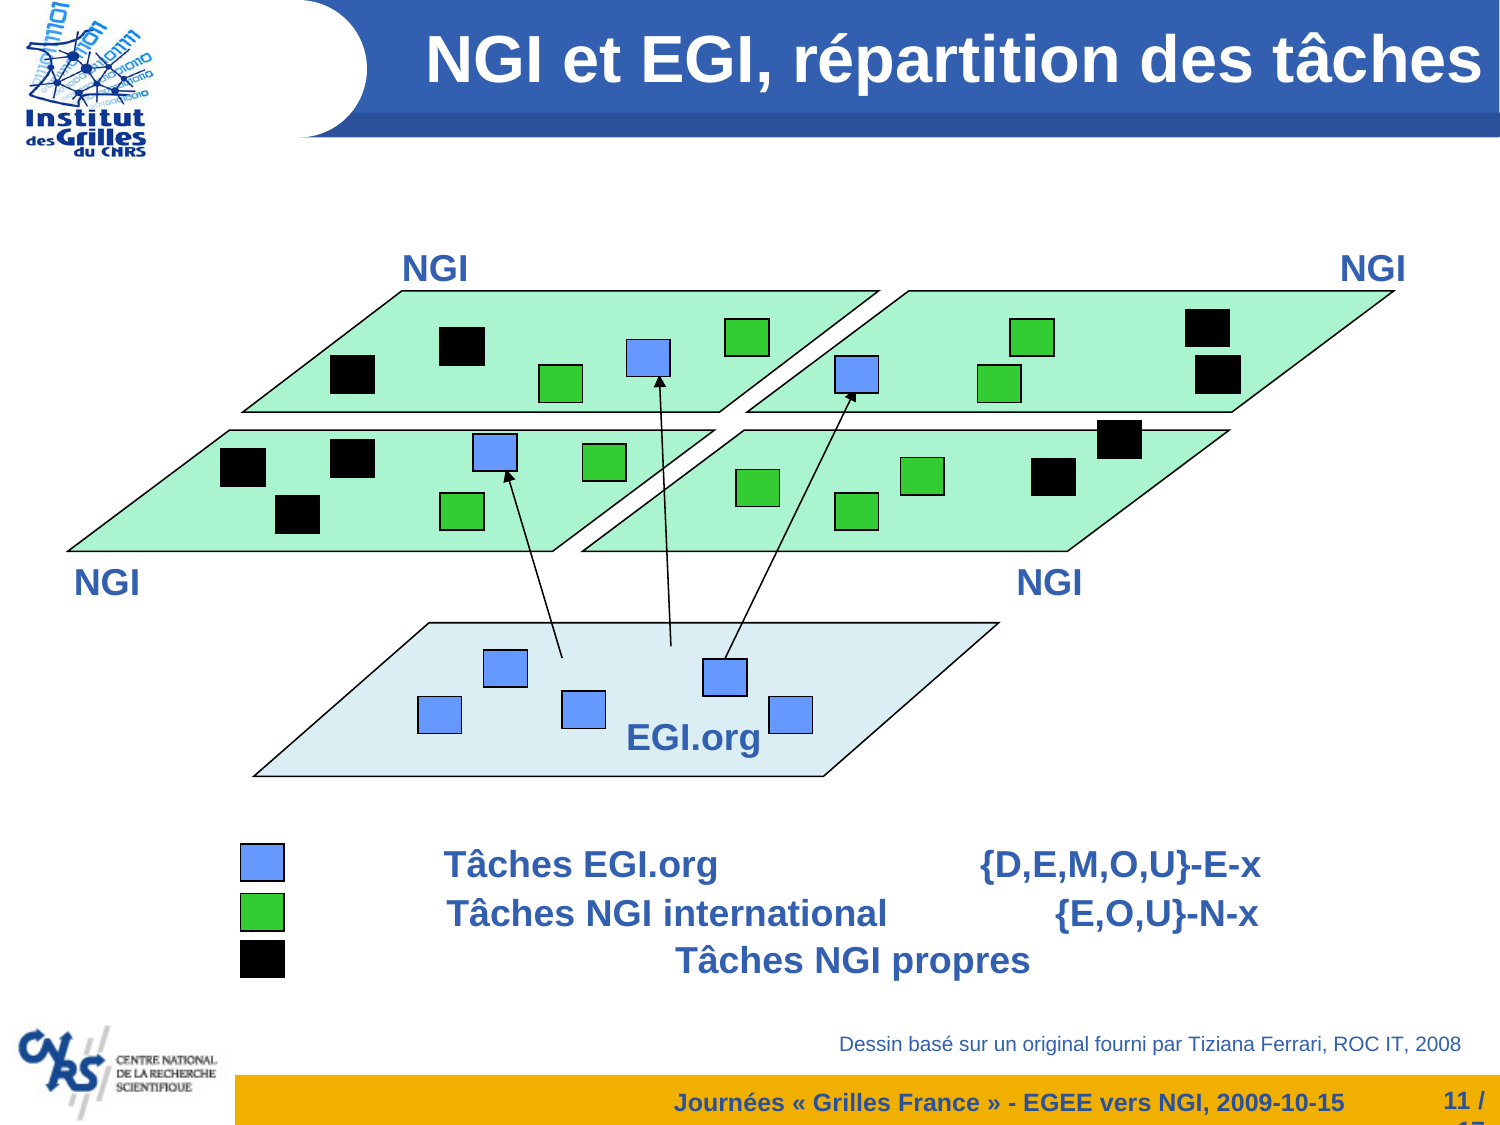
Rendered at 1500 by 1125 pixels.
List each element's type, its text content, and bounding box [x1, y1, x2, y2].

text_box Tâches NGI international {E,O,U}-N-x [431, 881, 1276, 943]
picture [0, 0, 178, 159]
text_box [242, 290, 879, 413]
text_box [69, 430, 662, 552]
text_box [747, 290, 1386, 413]
text_box NGI [59, 550, 156, 612]
text_box NGI [1001, 550, 1099, 612]
picture [0, 1023, 235, 1125]
text_box [778, 421, 1230, 552]
text_box <numéro> / 17 [1397, 1076, 1500, 1125]
text_box NGI [387, 236, 484, 297]
text_box [240, 940, 285, 978]
text_box EGI.org [611, 705, 777, 766]
text_box Dessin basé sur un original fourni par Tiziana Ferrari, ROC IT, 2008 [824, 1023, 1477, 1063]
text_box [253, 622, 999, 777]
title NGI et EGI, répartition des tâches [395, 0, 1500, 113]
text_box NGI [1325, 236, 1422, 297]
text_box Tâches EGI.org {D,E,M,O,U}-E-x [428, 832, 1278, 893]
text_box [582, 491, 666, 552]
text_box [663, 430, 715, 468]
text_box [240, 893, 285, 931]
text_box [240, 843, 285, 881]
text_box Tâches NGI propres [660, 928, 1047, 989]
text_box Journées « Grilles France » - EGEE vers NGI, 2009-10-15 [261, 1079, 1362, 1125]
text_box [665, 430, 834, 552]
